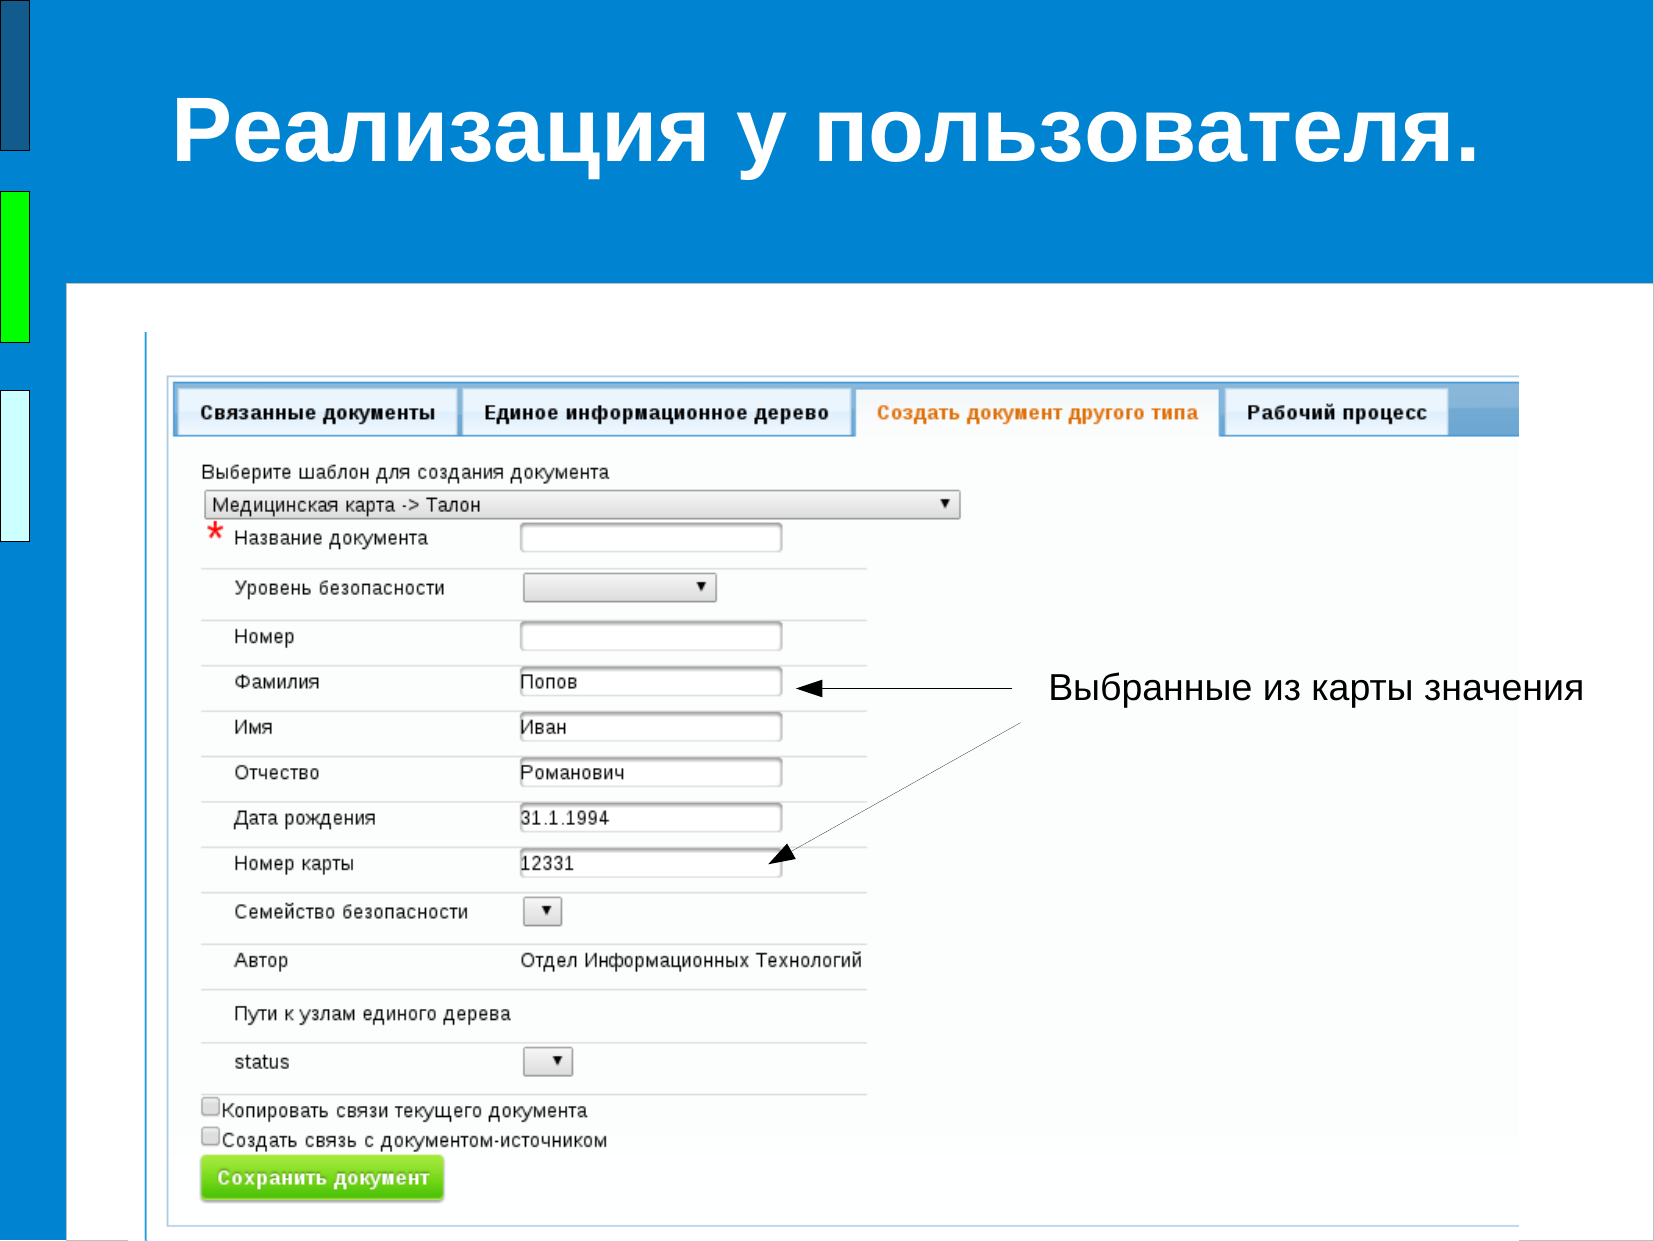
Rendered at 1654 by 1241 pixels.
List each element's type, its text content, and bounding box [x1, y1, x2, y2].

text_box Выбранные из карты значения [1033, 659, 1600, 716]
title Реализация у пользователя. [82, 33, 1571, 226]
picture [128, 332, 1519, 1241]
